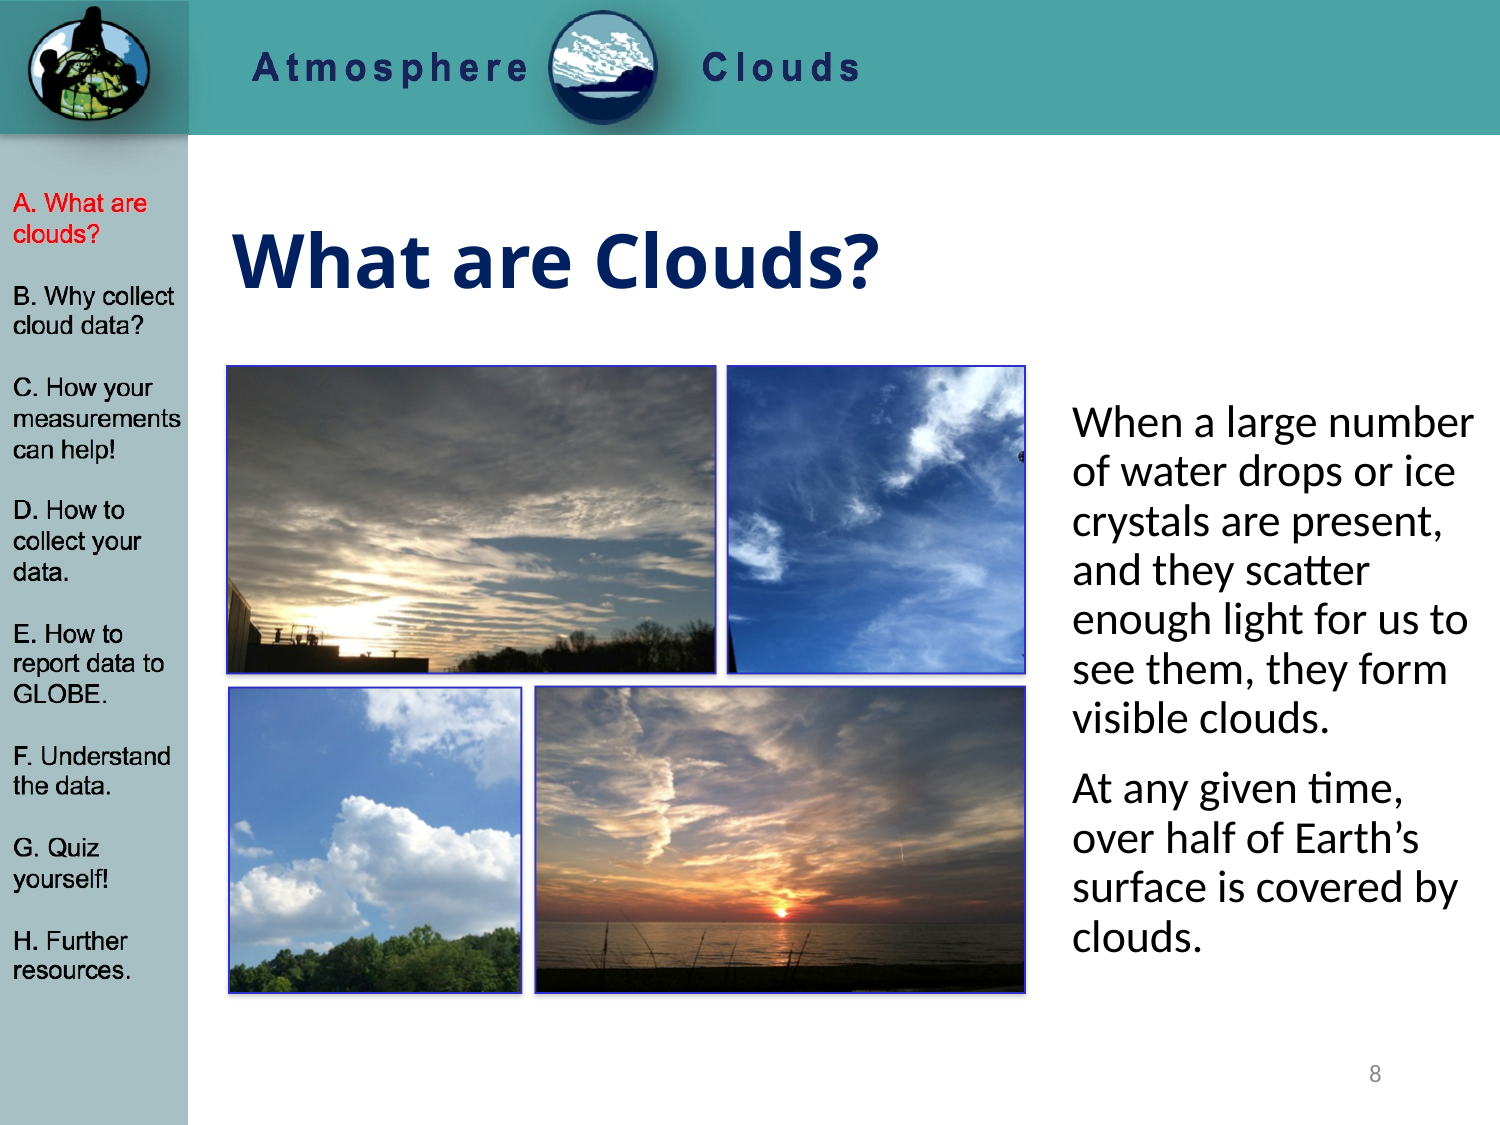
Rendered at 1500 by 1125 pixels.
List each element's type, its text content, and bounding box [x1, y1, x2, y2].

title What are Clouds? [217, 155, 1442, 373]
list When a large number of water drops or ice crystals are present, and they scatter enough light for us to see them, they form visible clouds. At any given time, over half of Earth’s surface is covered by clouds. [1057, 390, 1500, 1006]
picture [219, 361, 1033, 1004]
slide_number <number> [1059, 1042, 1397, 1103]
picture [0, 0, 1500, 1125]
